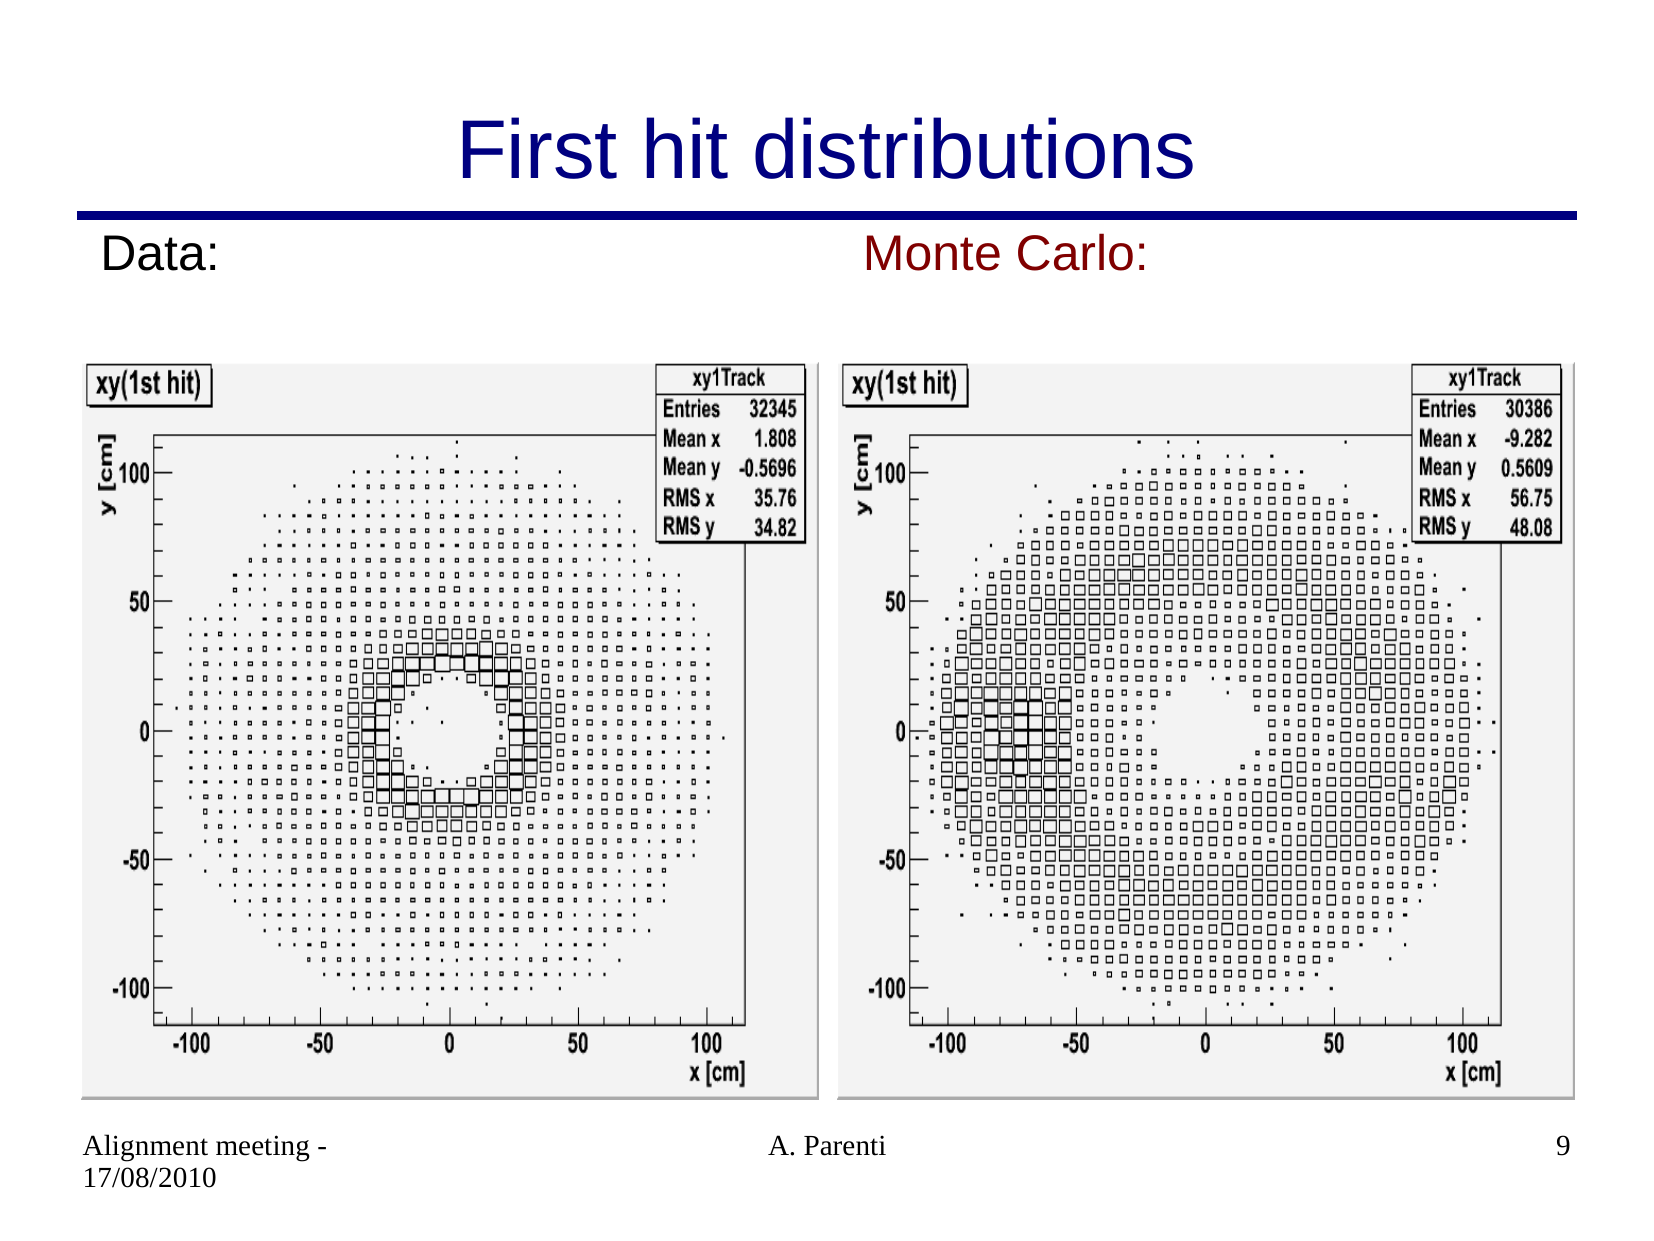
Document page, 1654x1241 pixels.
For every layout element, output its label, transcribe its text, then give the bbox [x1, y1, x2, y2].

list Monte Carlo: [845, 225, 1572, 1094]
list Data: [82, 1100, 809, 1109]
picture [836, 361, 1575, 1100]
list Data: [82, 225, 809, 361]
picture [80, 361, 819, 1100]
title First hit distributions [82, 75, 1571, 226]
